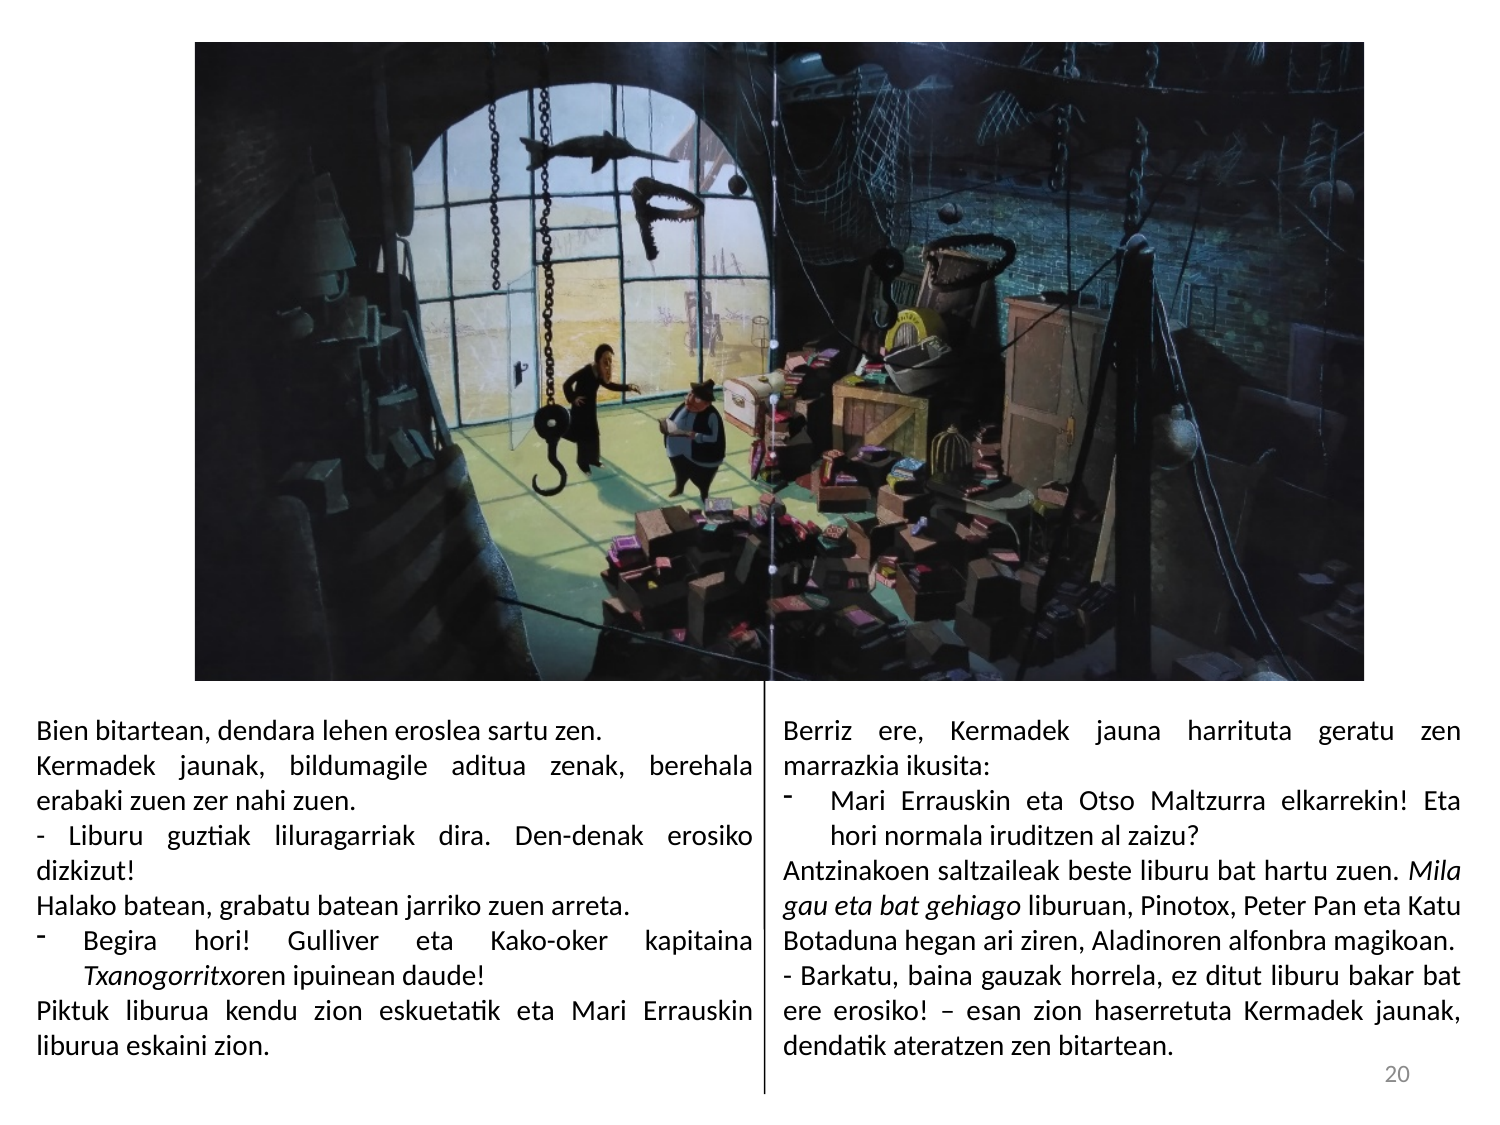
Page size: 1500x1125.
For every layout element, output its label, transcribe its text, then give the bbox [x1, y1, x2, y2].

text_box Berriz ere, Kermadek jauna harrituta geratu zen marrazkia ikusita: Mari Errauskin eta Otso Maltzurra elkarrekin! Eta hori normala iruditzen al zaizu? Antzinakoen saltzaileak beste liburu bat hartu zuen. Mila gau eta bat gehiago liburuan, Pinotox, Peter Pan eta Katu Botaduna hegan ari ziren, Aladinoren alfonbra magikoan. - Barkatu, baina gauzak horrela, ez ditut liburu bakar bat ere erosiko! – esan zion haserretuta Kermadek jaunak, dendatik ateratzen zen bitartean. [768, 704, 1477, 1069]
slide_number <numéro> [1074, 1069, 1425, 1103]
text_box Bien bitartean, dendara lehen eroslea sartu zen. Kermadek jaunak, bildumagile aditua zenak, berehala erabaki zuen zer nahi zuen. - Liburu guztiak liluragarriak dira. Den-denak erosiko dizkizut! Halako batean, grabatu batean jarriko zuen arreta. Begira hori! Gulliver eta Kako-oker kapitaina Txanogorritxoren ipuinean daude! Piktuk liburua kendu zion eskuetatik eta Mari Errauskin liburua eskaini zion. [21, 704, 768, 1069]
picture [194, 42, 1365, 681]
